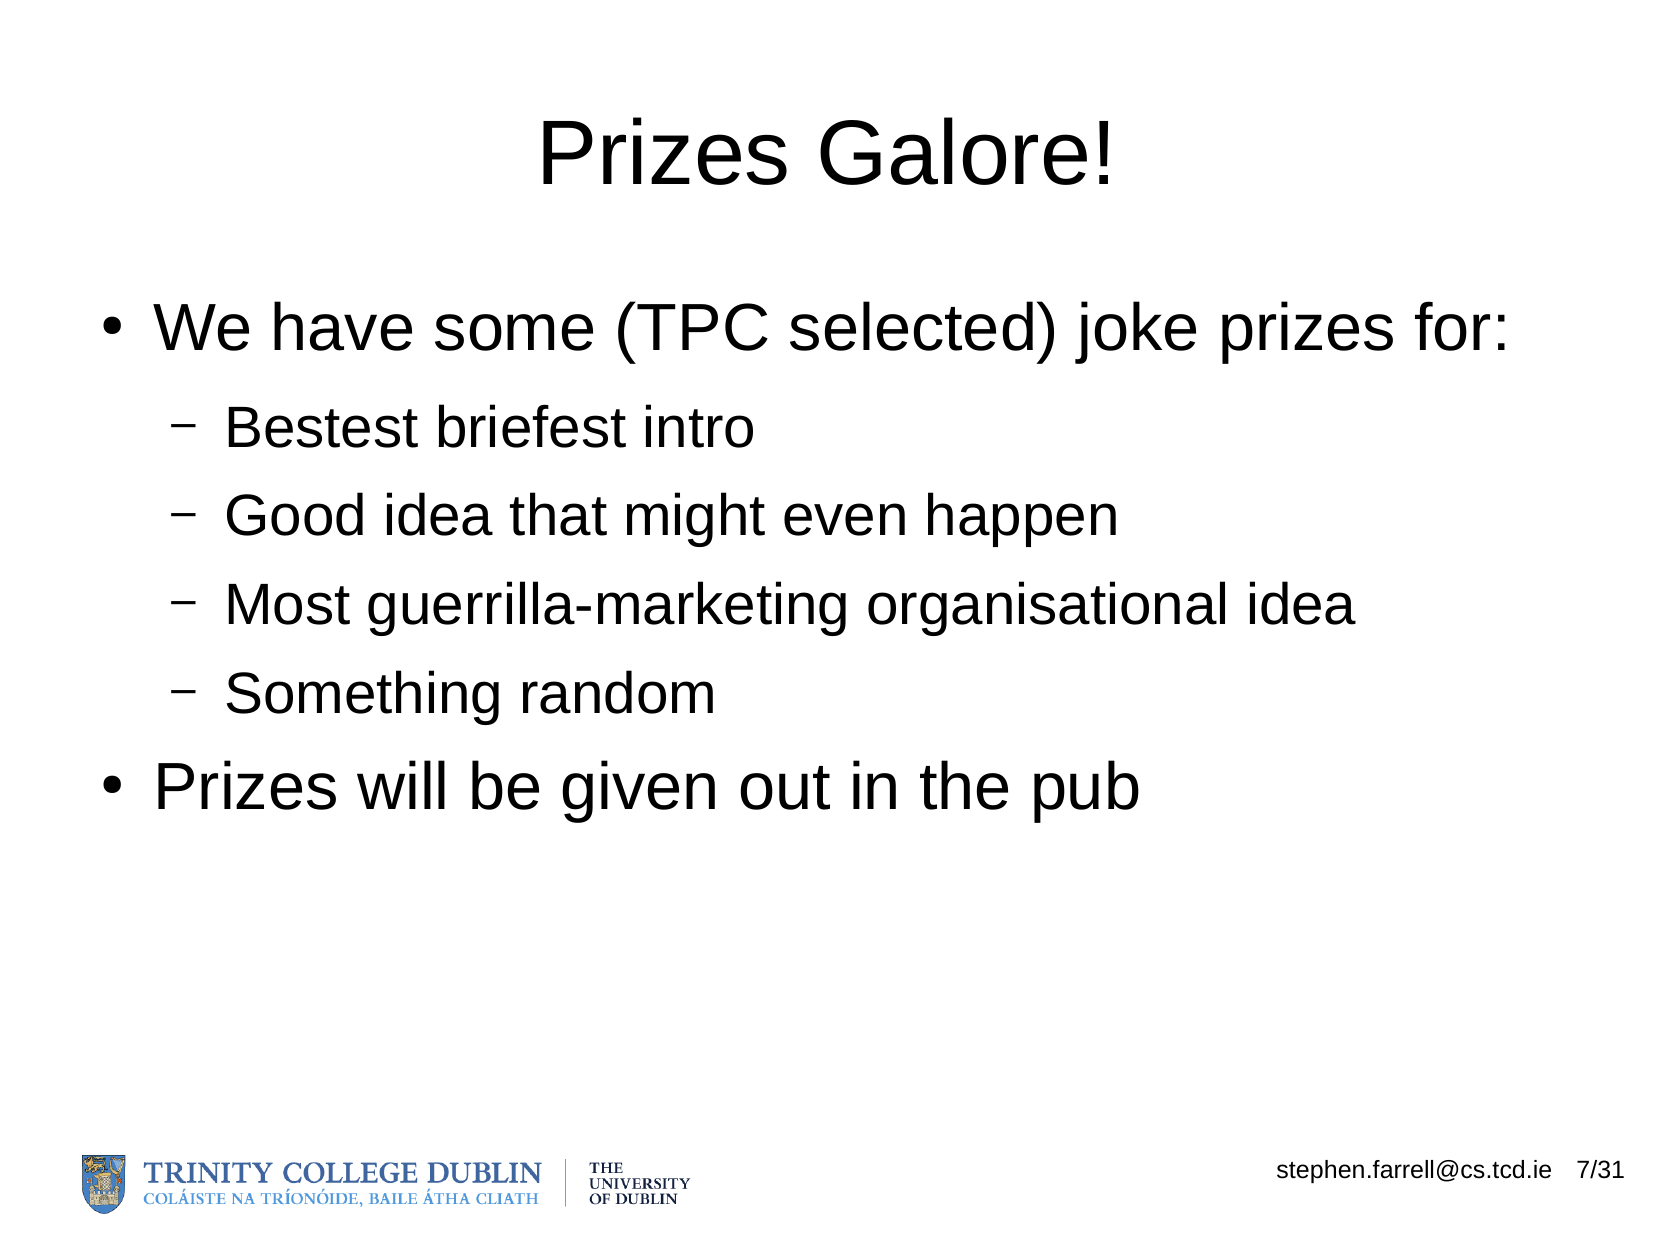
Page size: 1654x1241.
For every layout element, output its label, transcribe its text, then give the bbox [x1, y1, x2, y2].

picture [82, 1155, 694, 1214]
title Prizes Galore! [82, 49, 1571, 257]
list We have some (TPC selected) joke prizes for: Bestest briefest intro Good idea that might even happen Most guerrilla-marketing organisational idea Something random Prizes will be given out in the pub [82, 290, 1571, 1010]
